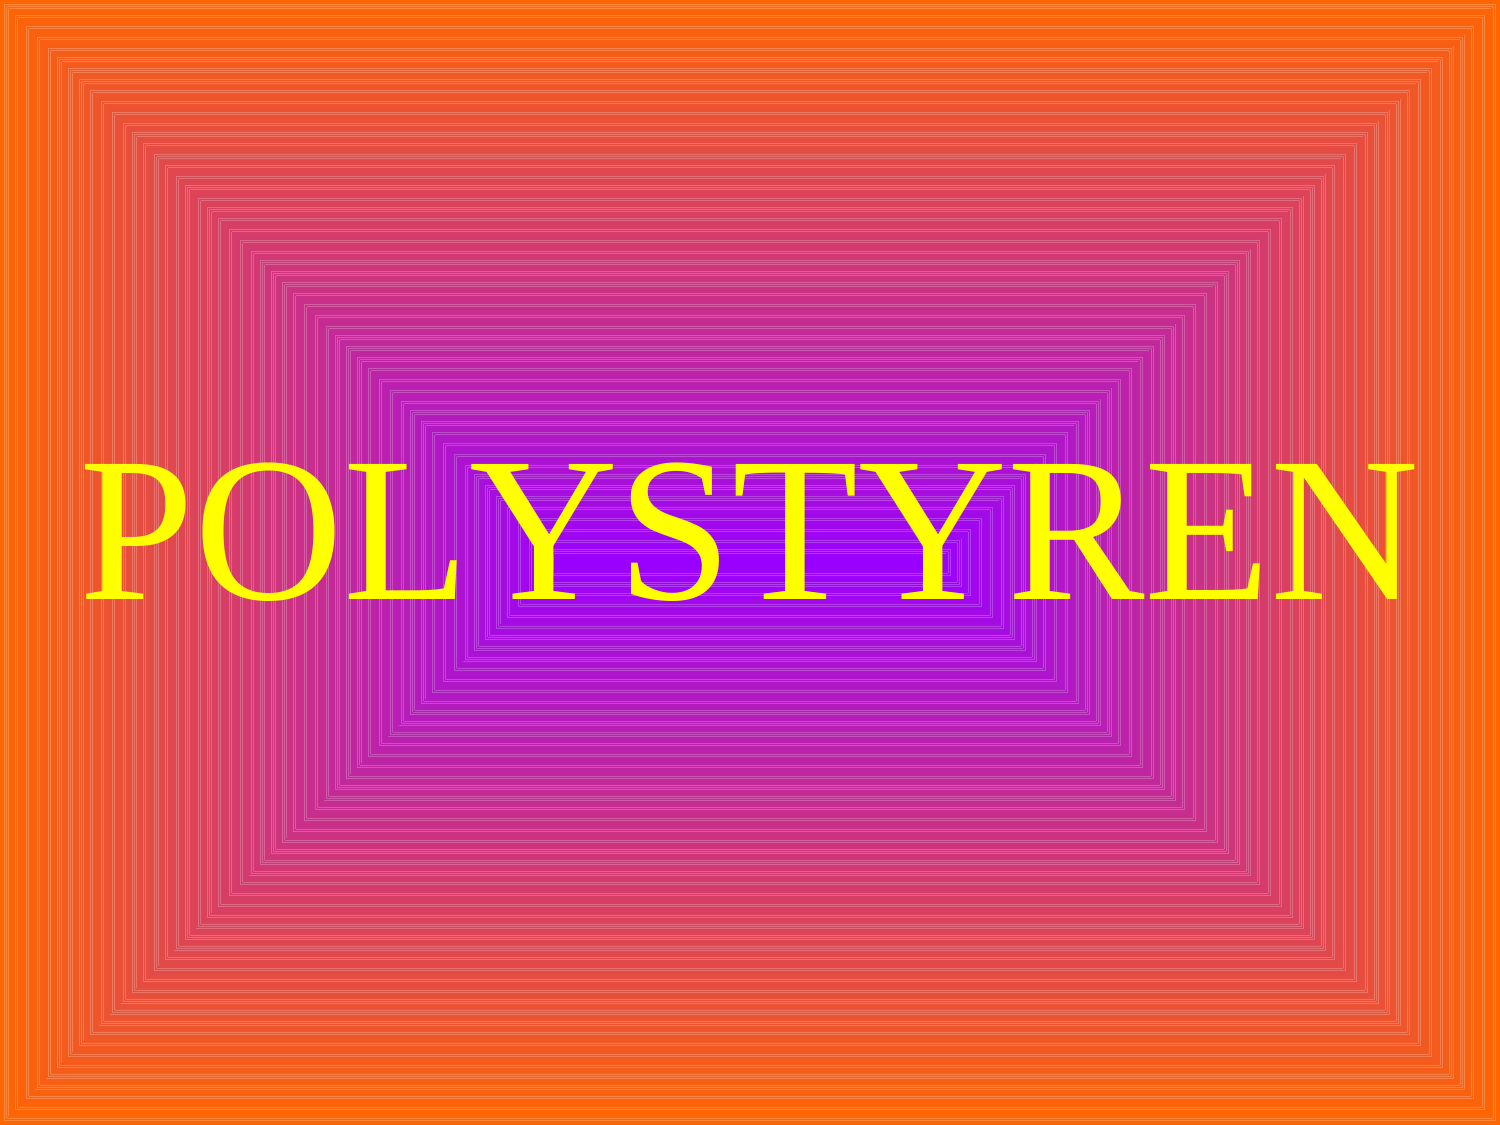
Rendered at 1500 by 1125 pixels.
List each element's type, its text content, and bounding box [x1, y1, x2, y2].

text_box POLYSTYREN [0, 385, 1500, 649]
